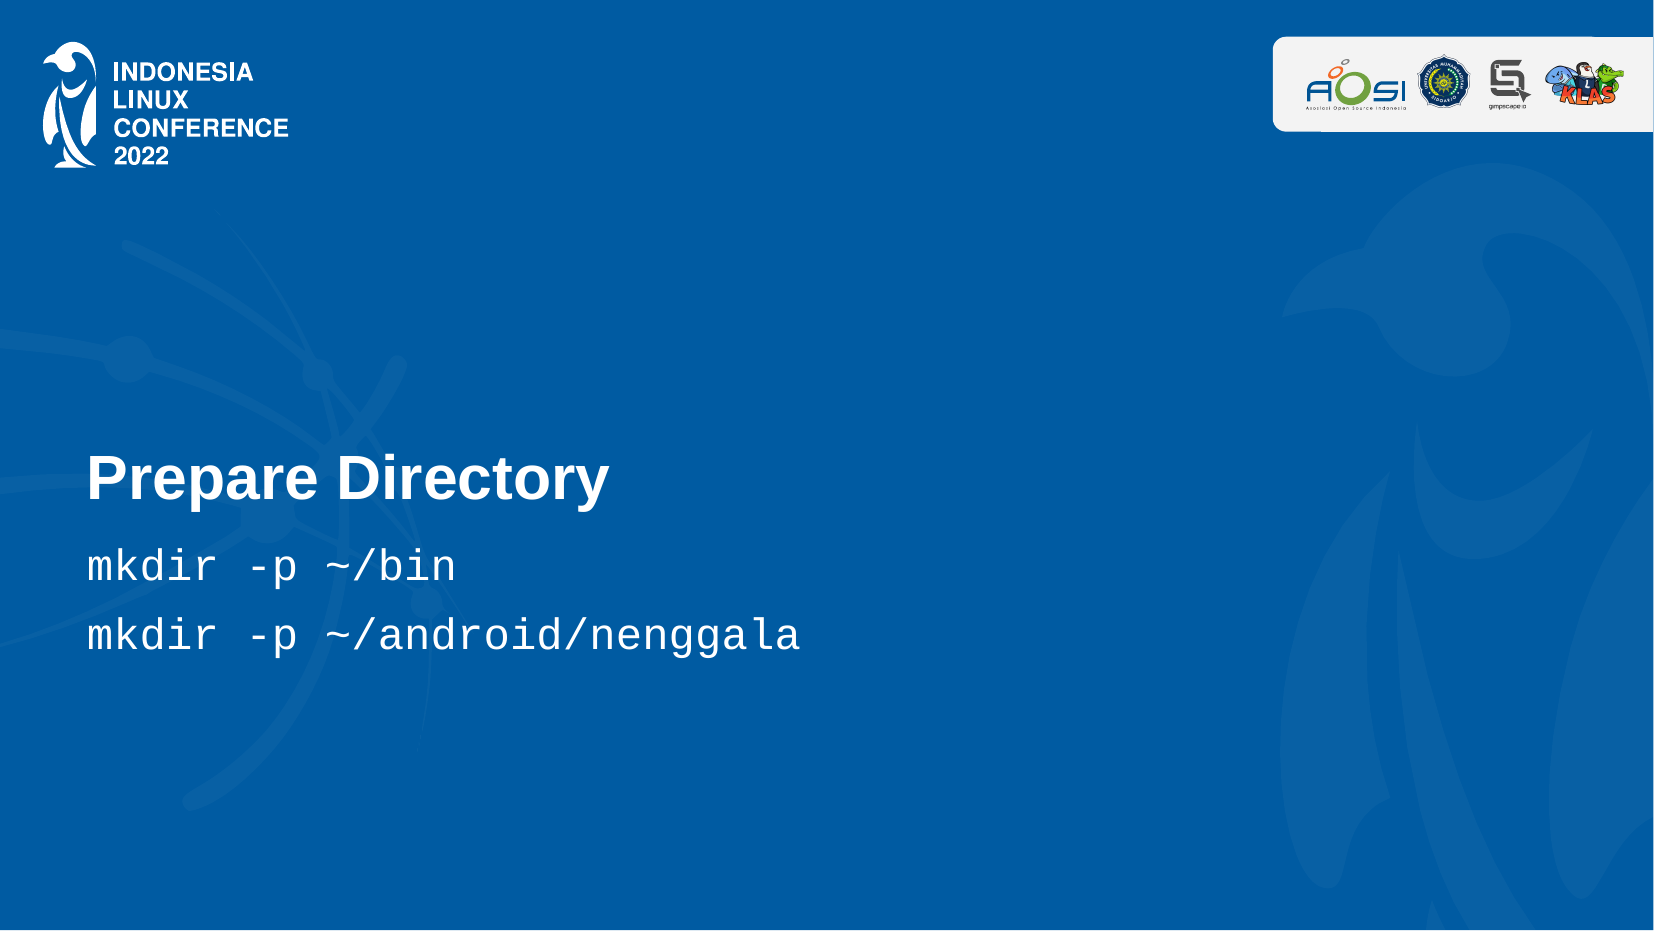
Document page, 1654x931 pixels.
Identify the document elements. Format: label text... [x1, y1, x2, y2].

list mkdir -p ~/bin mkdir -p ~/android/nenggala [86, 543, 1576, 663]
title Prepare Directory [86, 412, 1576, 543]
picture [1417, 54, 1471, 108]
picture [1545, 62, 1624, 105]
